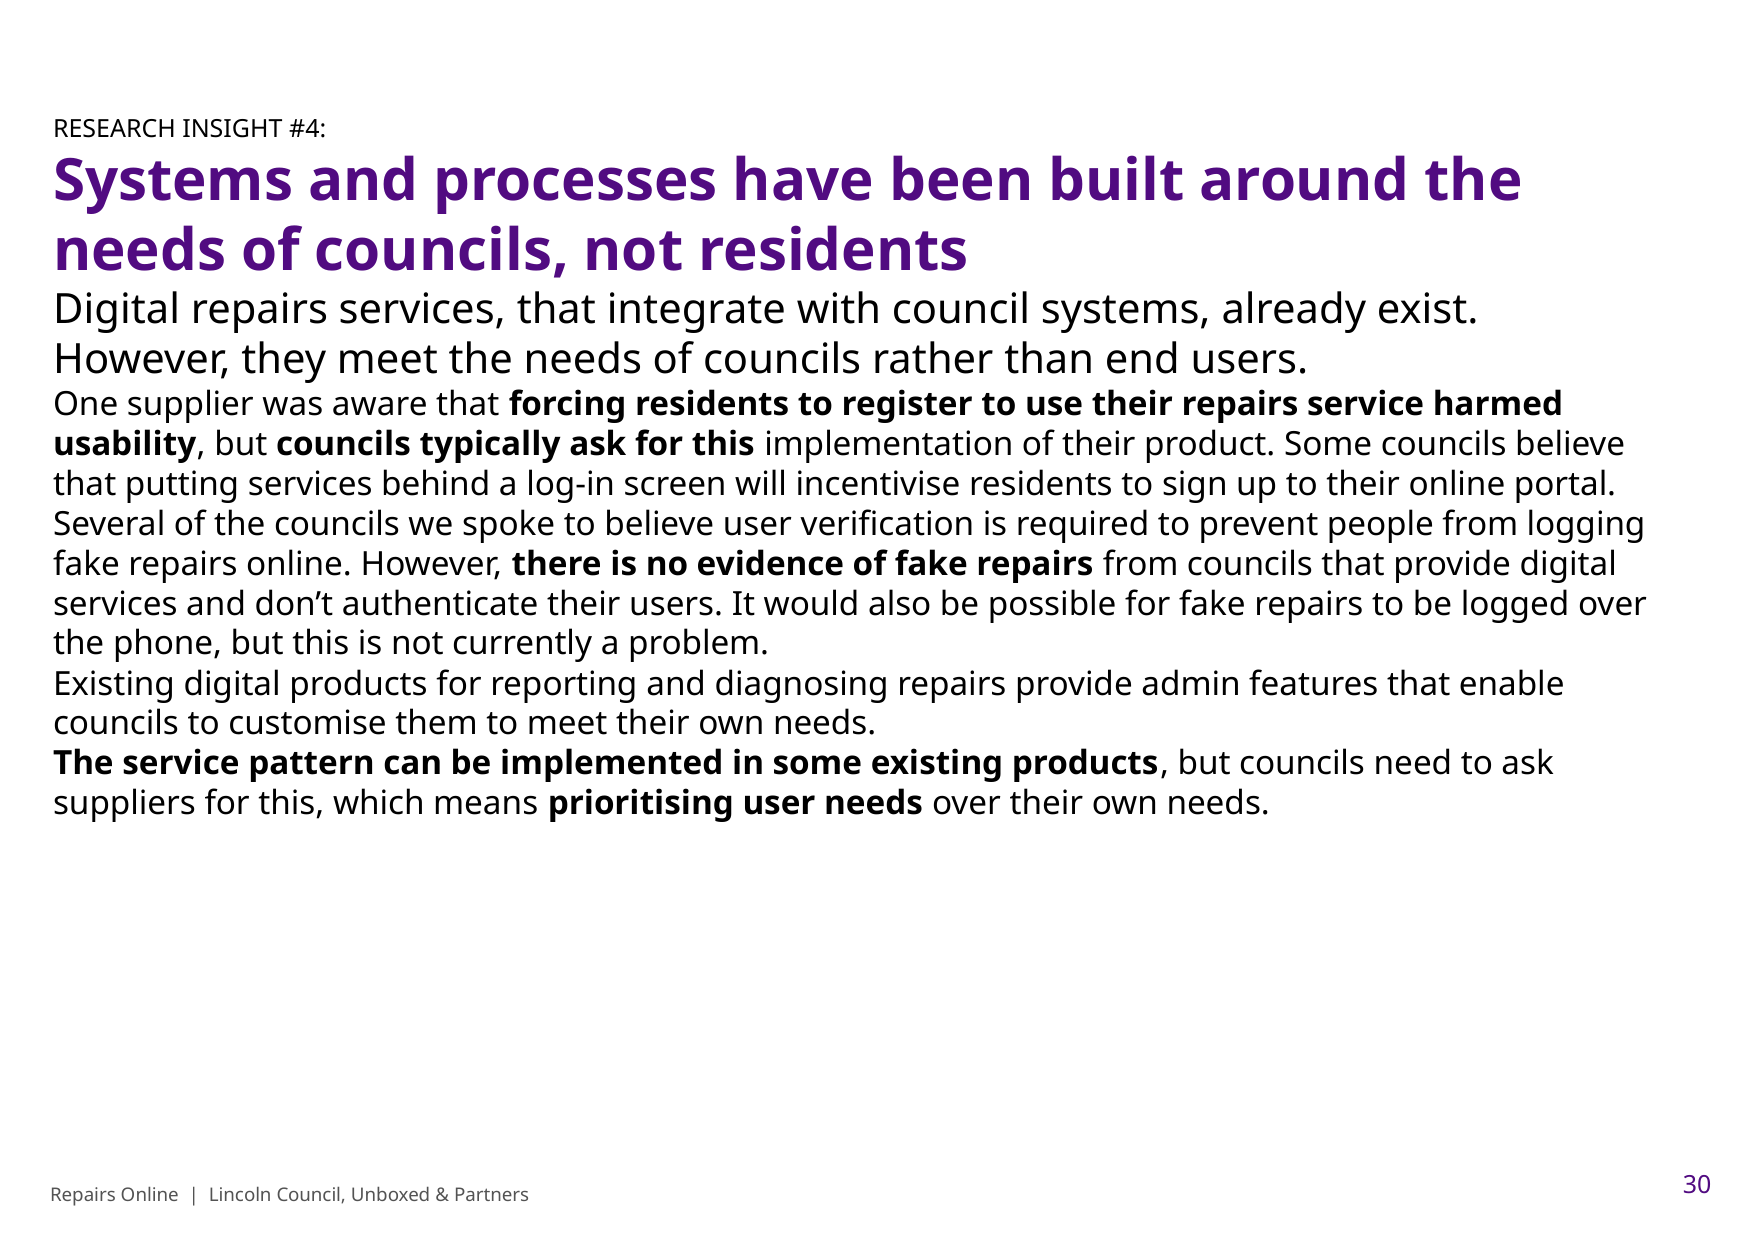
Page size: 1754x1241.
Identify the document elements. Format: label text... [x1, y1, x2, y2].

slide_number <number> [1625, 1138, 1731, 1234]
title RESEARCH INSIGHT #4: Systems and processes have been built around the needs of councils, not residents Digital repairs services, that integrate with council systems, already exist. However, they meet the needs of councils rather than end users. One supplier was aware that forcing residents to register to use their repairs service harmed usability, but councils typically ask for this implementation of their product. Some councils believe that putting services behind a log-in screen will incentivise residents to sign up to their online portal. Several of the councils we spoke to believe user verification is required to prevent people from logging fake repairs online. However, there is no evidence of fake repairs from councils that provide digital services and don’t authenticate their users. It would also be possible for fake repairs to be logged over the phone, but this is not currently a problem. Existing digital products for reporting and diagnosing repairs provide admin features that enable councils to customise them to meet their own needs. The service pattern can be implemented in some existing products, but councils need to ask suppliers for this, which means prioritising user needs over their own needs. [34, 93, 1671, 1143]
